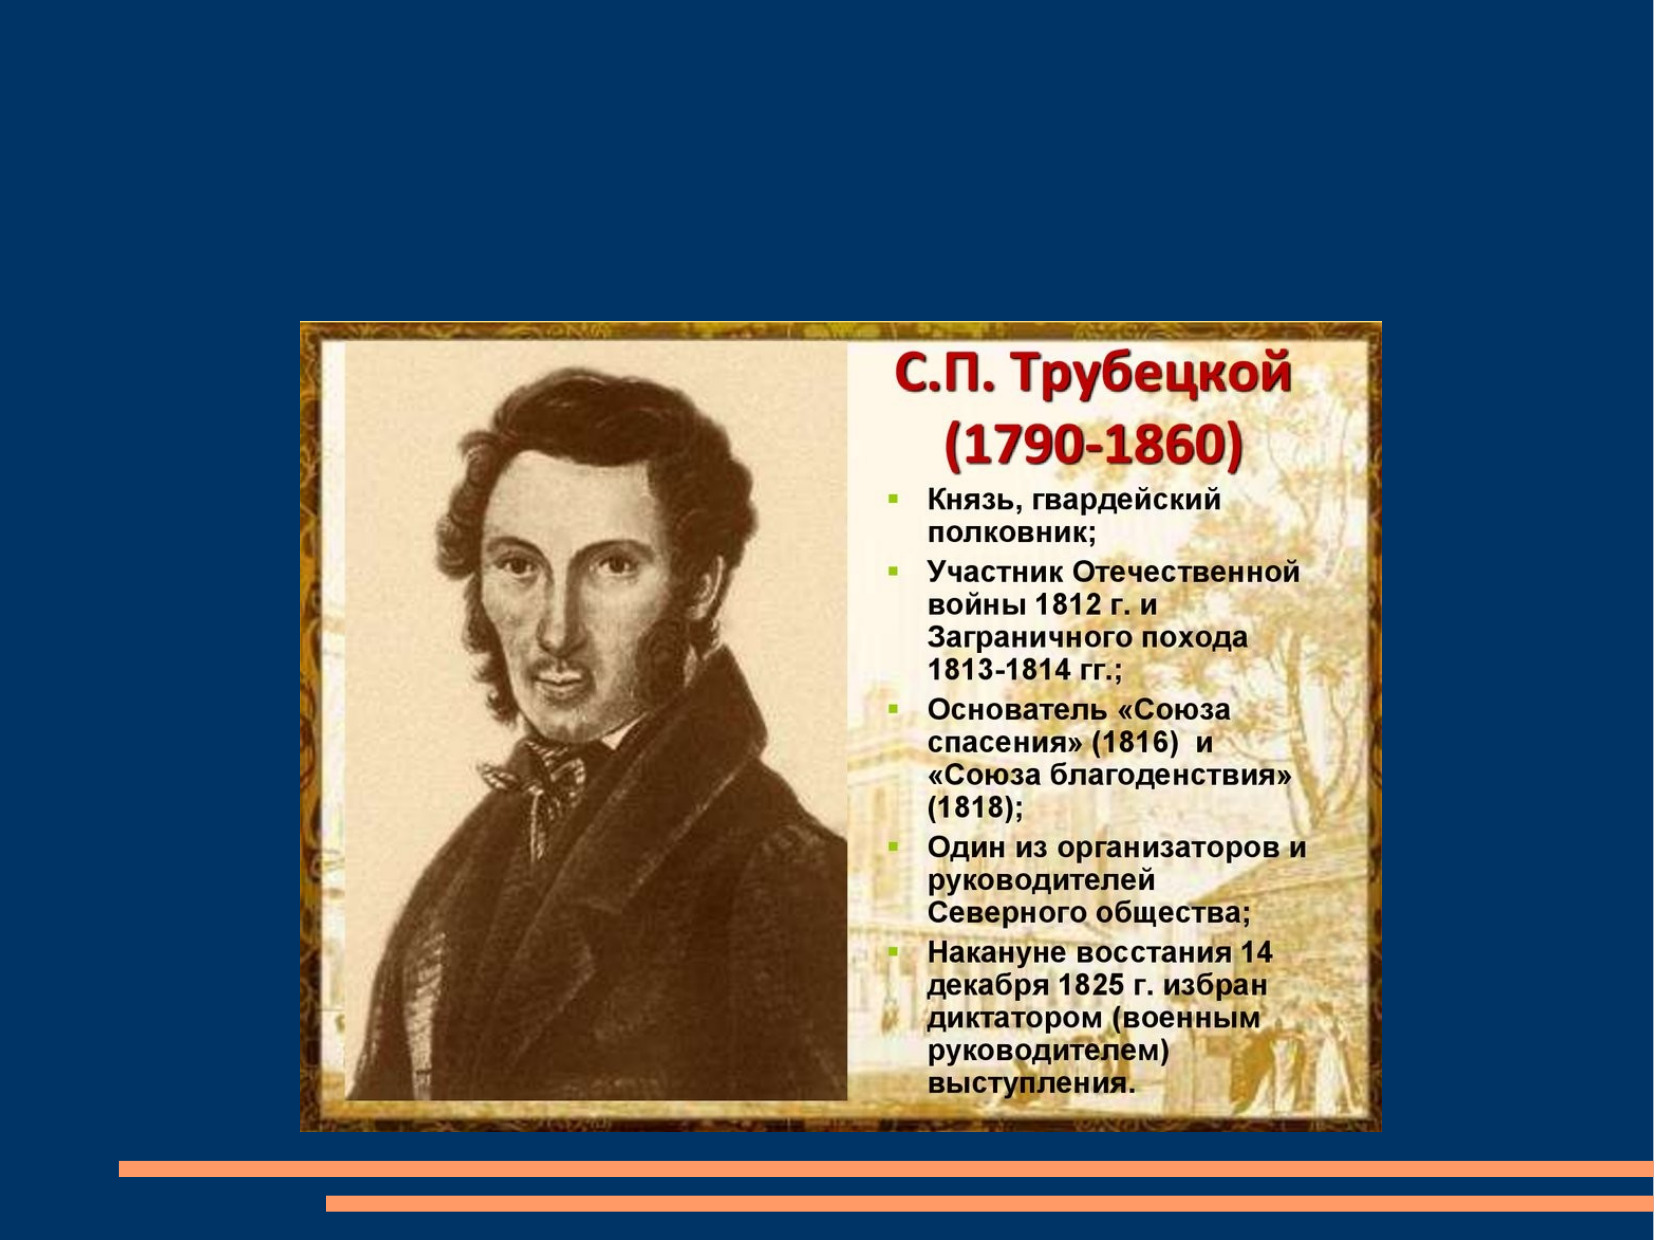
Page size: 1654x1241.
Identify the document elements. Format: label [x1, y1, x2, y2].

picture [300, 321, 1382, 1132]
